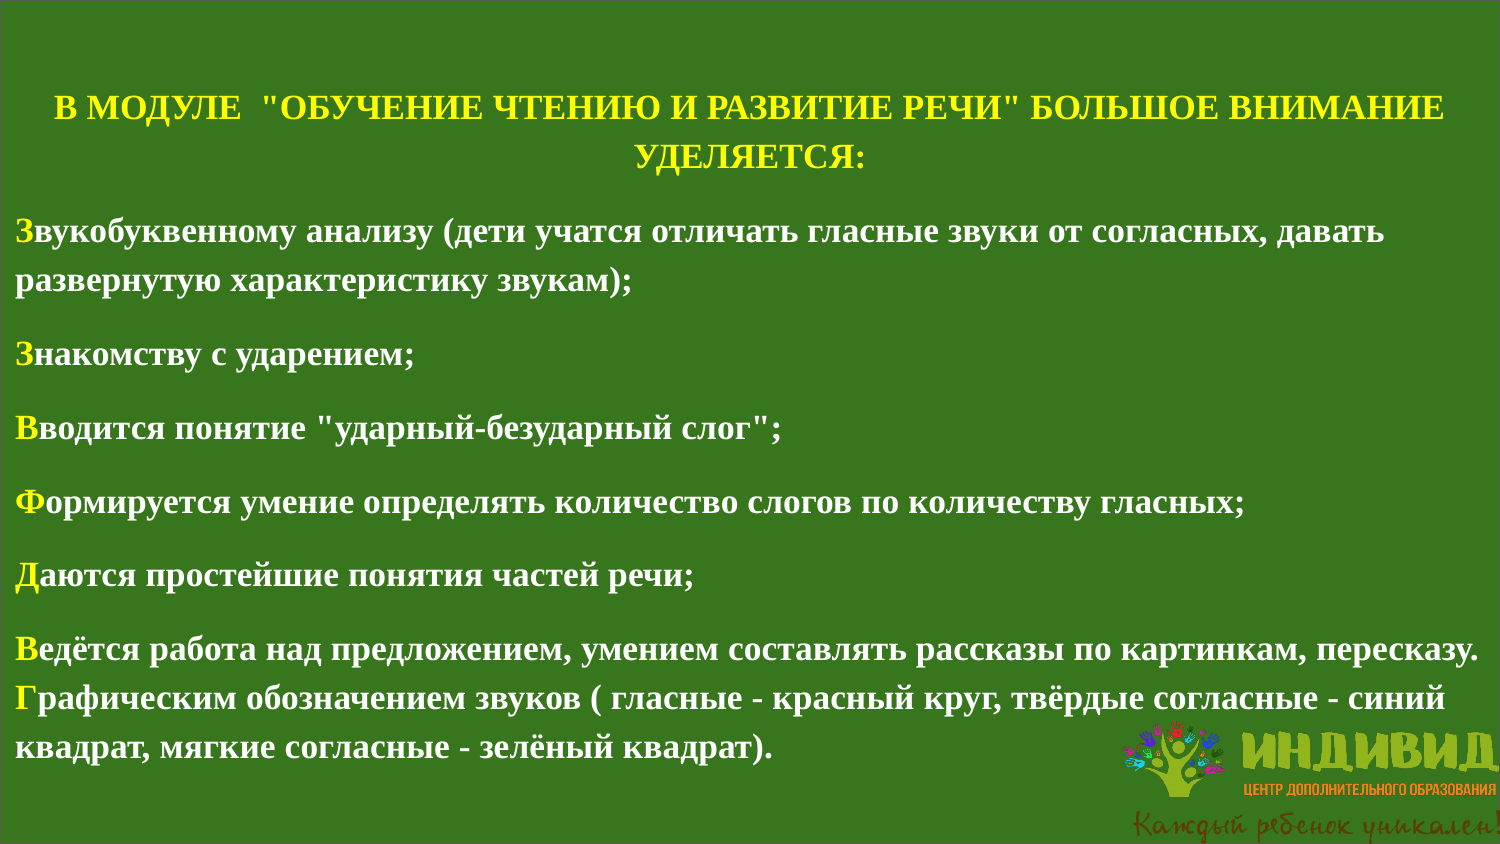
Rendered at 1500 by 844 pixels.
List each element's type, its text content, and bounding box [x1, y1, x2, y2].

text_box В МОДУЛЕ "ОБУЧЕНИЕ ЧТЕНИЮ И РАЗВИТИЕ РЕЧИ" БОЛЬШОЕ ВНИМАНИЕ УДЕЛЯЕТСЯ: Звукобуквенному анализу (дети учатся отличать гласные звуки от согласных, давать развернутую характеристику звукам); Знакомству с ударением; Вводится понятие "ударный-безударный слог"; Формируется умение определять количество слогов по количеству гласных; Даются простейшие понятия частей речи; Ведётся работа над предложением, умением составлять рассказы по картинкам, пересказу. Графическим обозначением звуков ( гласные - красный круг, твёрдые согласные - синий квадрат, мягкие согласные - зелёный квадрат). [0, 0, 1500, 844]
picture [1122, 721, 1500, 844]
